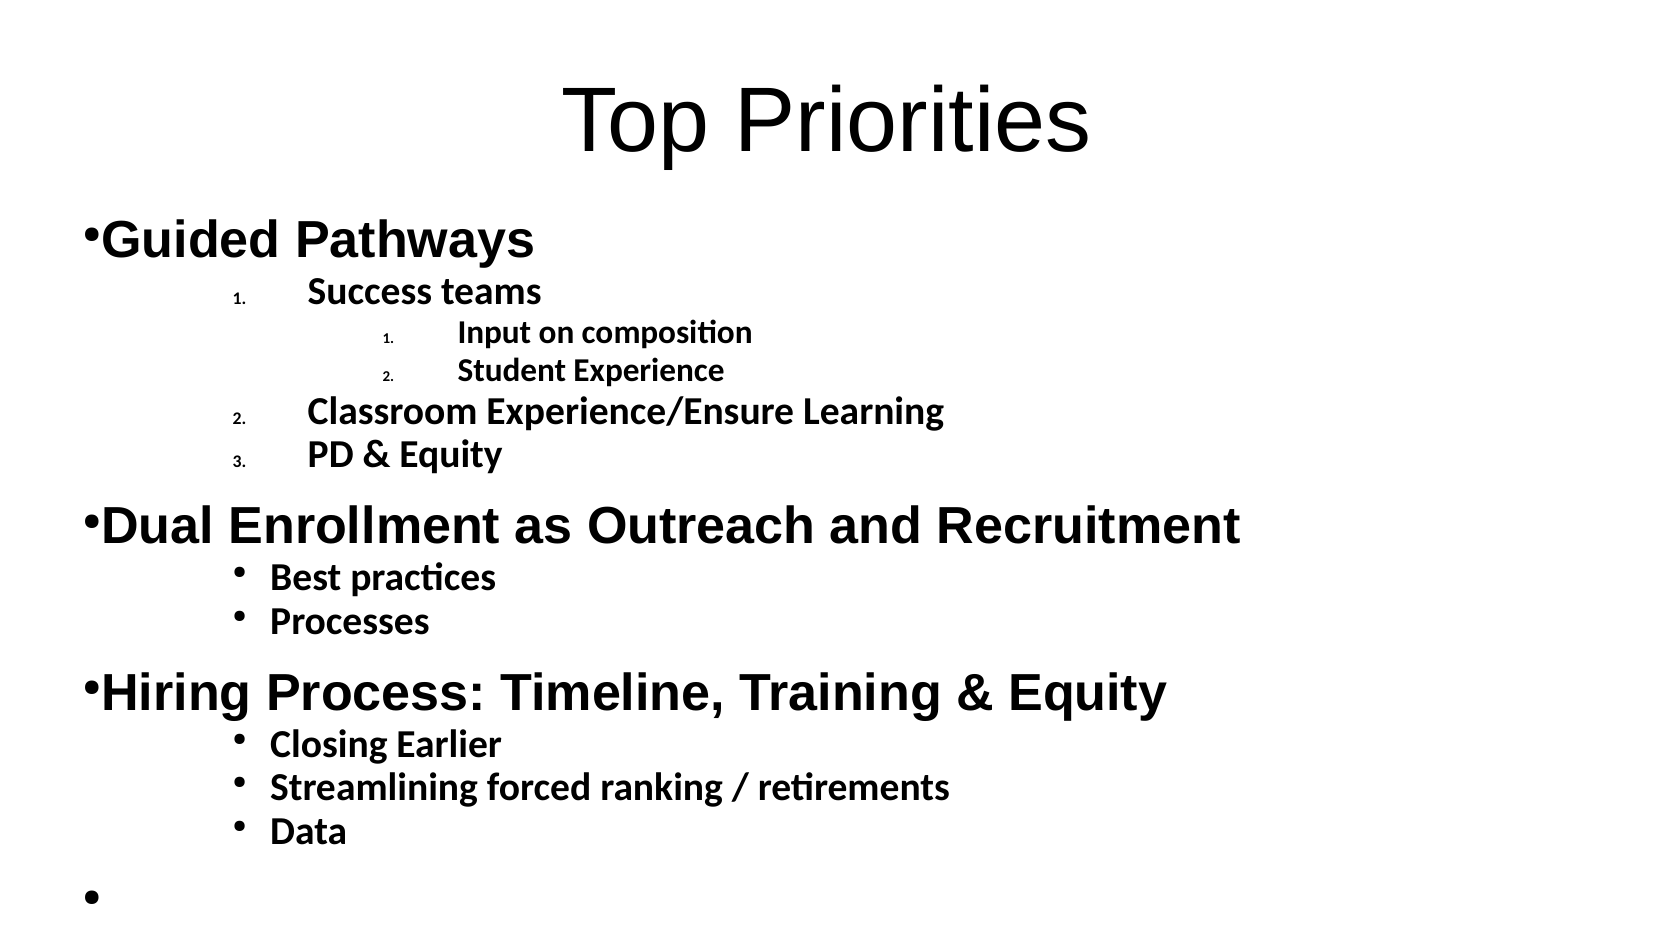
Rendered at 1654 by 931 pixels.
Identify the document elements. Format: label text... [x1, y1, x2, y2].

list Guided Pathways Success teams Input on composition Student Experience Classroom Experience/Ensure Learning PD & Equity Dual Enrollment as Outreach and Recruitment Best practices Processes Hiring Process: Timeline, Training & Equity Closing Earlier Streamlining forced ranking / retirements Data [82, 217, 1571, 856]
title Top Priorities [82, 37, 1571, 193]
